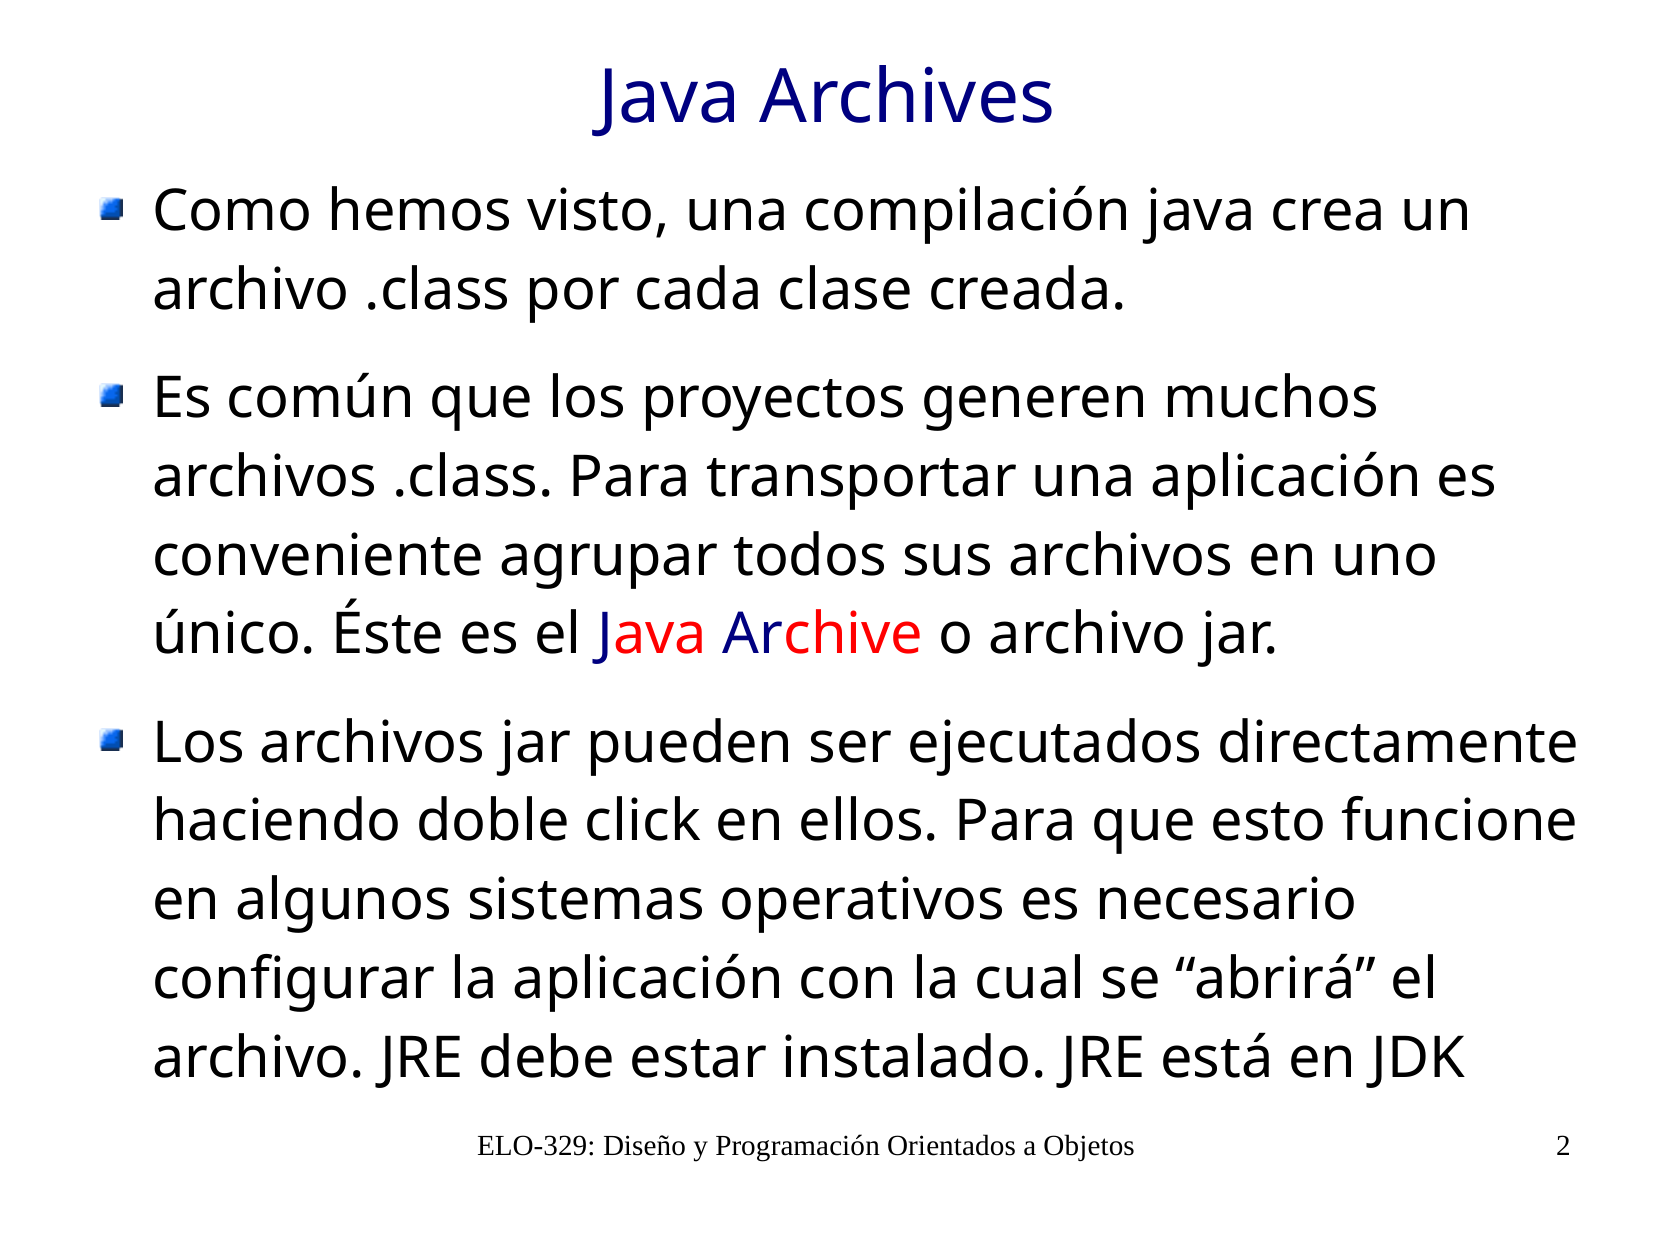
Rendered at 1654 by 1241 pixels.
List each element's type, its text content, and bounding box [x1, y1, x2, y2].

title Java Archives [82, 43, 1571, 145]
list Como hemos visto, una compilación java crea un archivo .class por cada clase creada. Es común que los proyectos generen muchos archivos .class. Para transportar una aplicación es conveniente agrupar todos sus archivos en uno único. Éste es el Java Archive o archivo jar. Los archivos jar pueden ser ejecutados directamente haciendo doble click en ellos. Para que esto funcione en algunos sistemas operativos es necesario configurar la aplicación con la cual se “abrirá” el archivo. JRE debe estar instalado. JRE está en JDK [81, 169, 1604, 1099]
